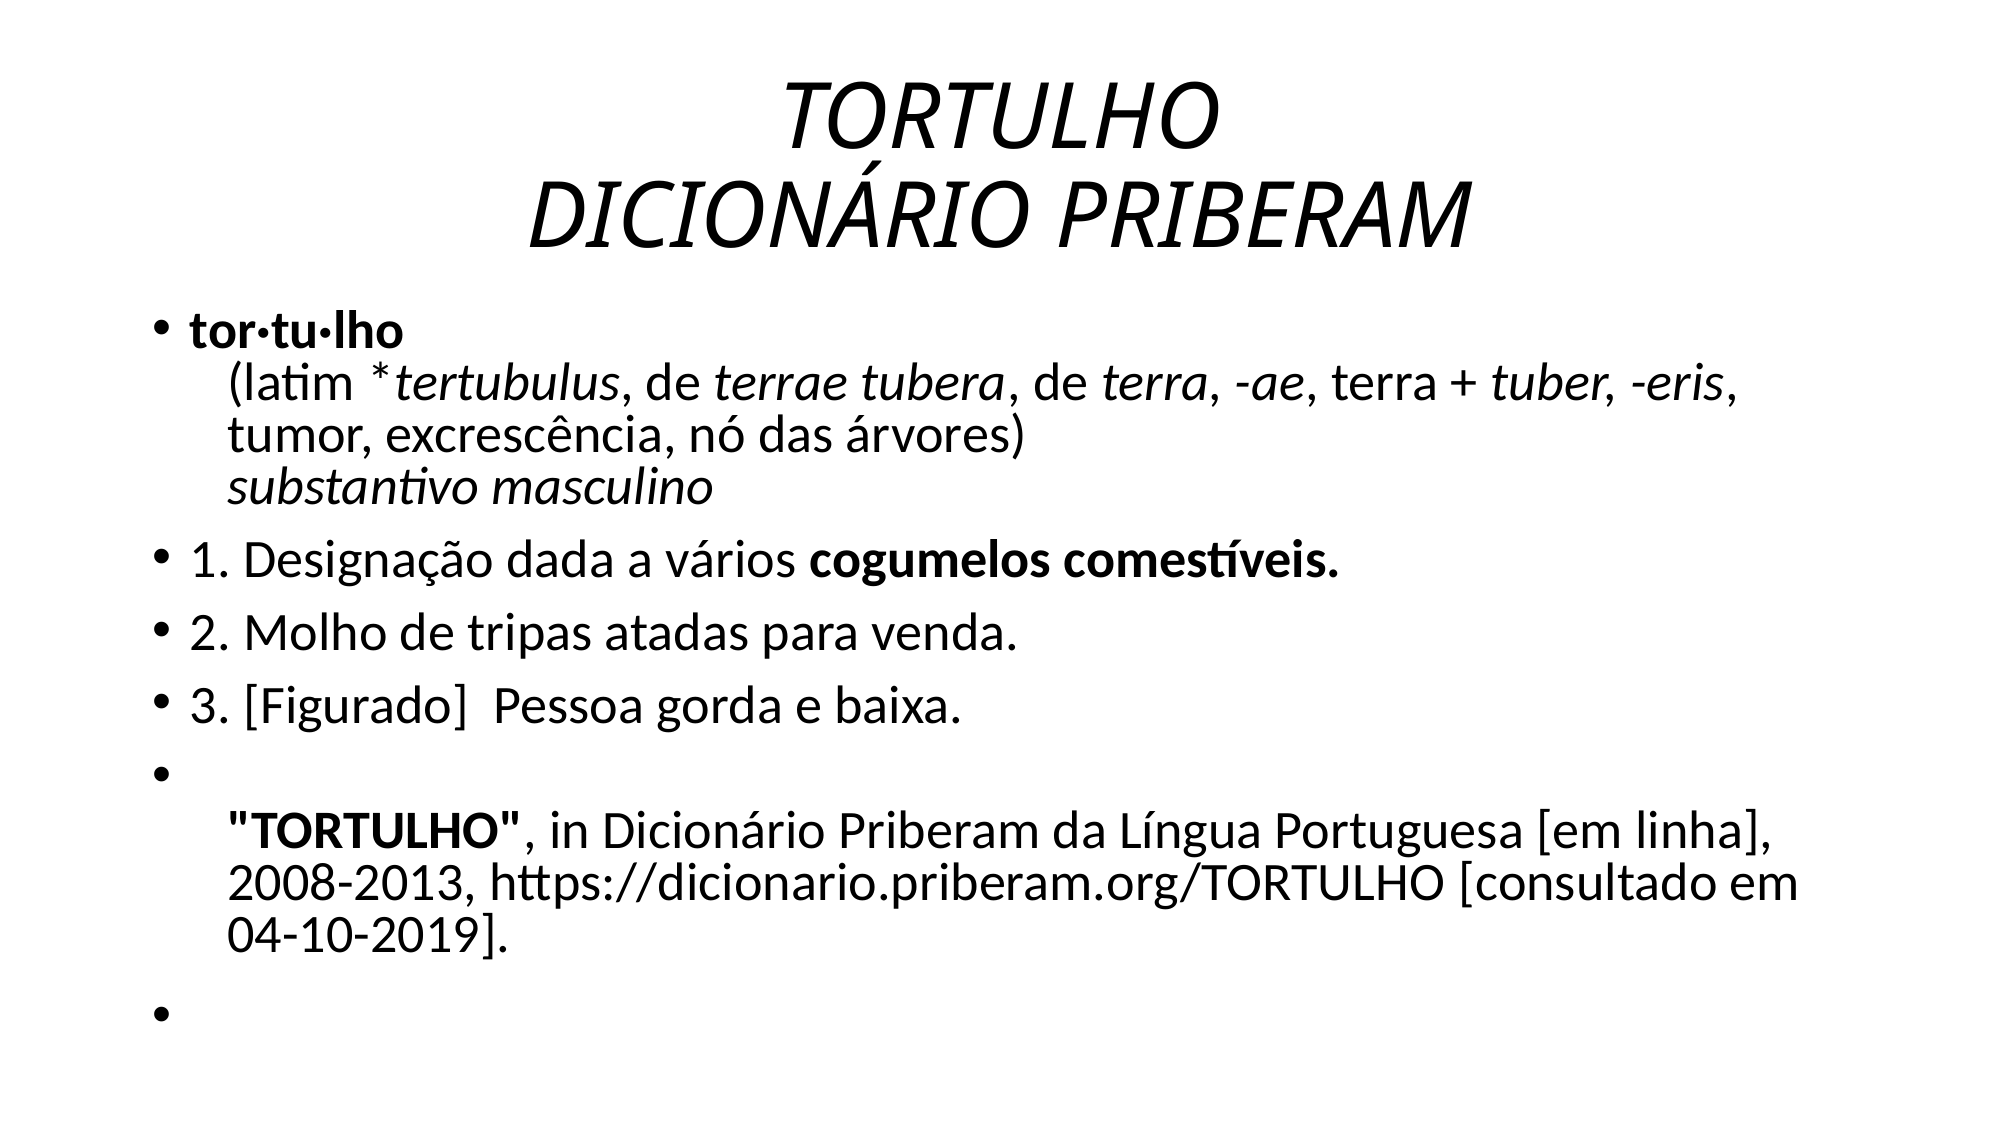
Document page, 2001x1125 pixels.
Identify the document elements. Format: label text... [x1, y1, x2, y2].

title TORTULHO DICIONÁRIO PRIBERAM [137, 59, 1863, 278]
list tor·tu·lho (latim *tertubulus, de terrae tubera, de terra, -ae, terra + tuber, -eris, tumor, excrescência, nó das árvores) substantivo masculino 1. Designação dada a vários cogumelos comestíveis. 2. Molho de tripas atadas para venda. 3. [Figurado] Pessoa gorda e baixa. "TORTULHO", in Dicionário Priberam da Língua Portuguesa [em linha], 2008-2013, https://dicionario.priberam.org/TORTULHO [consultado em 04-10-2019]. [137, 299, 1863, 1014]
